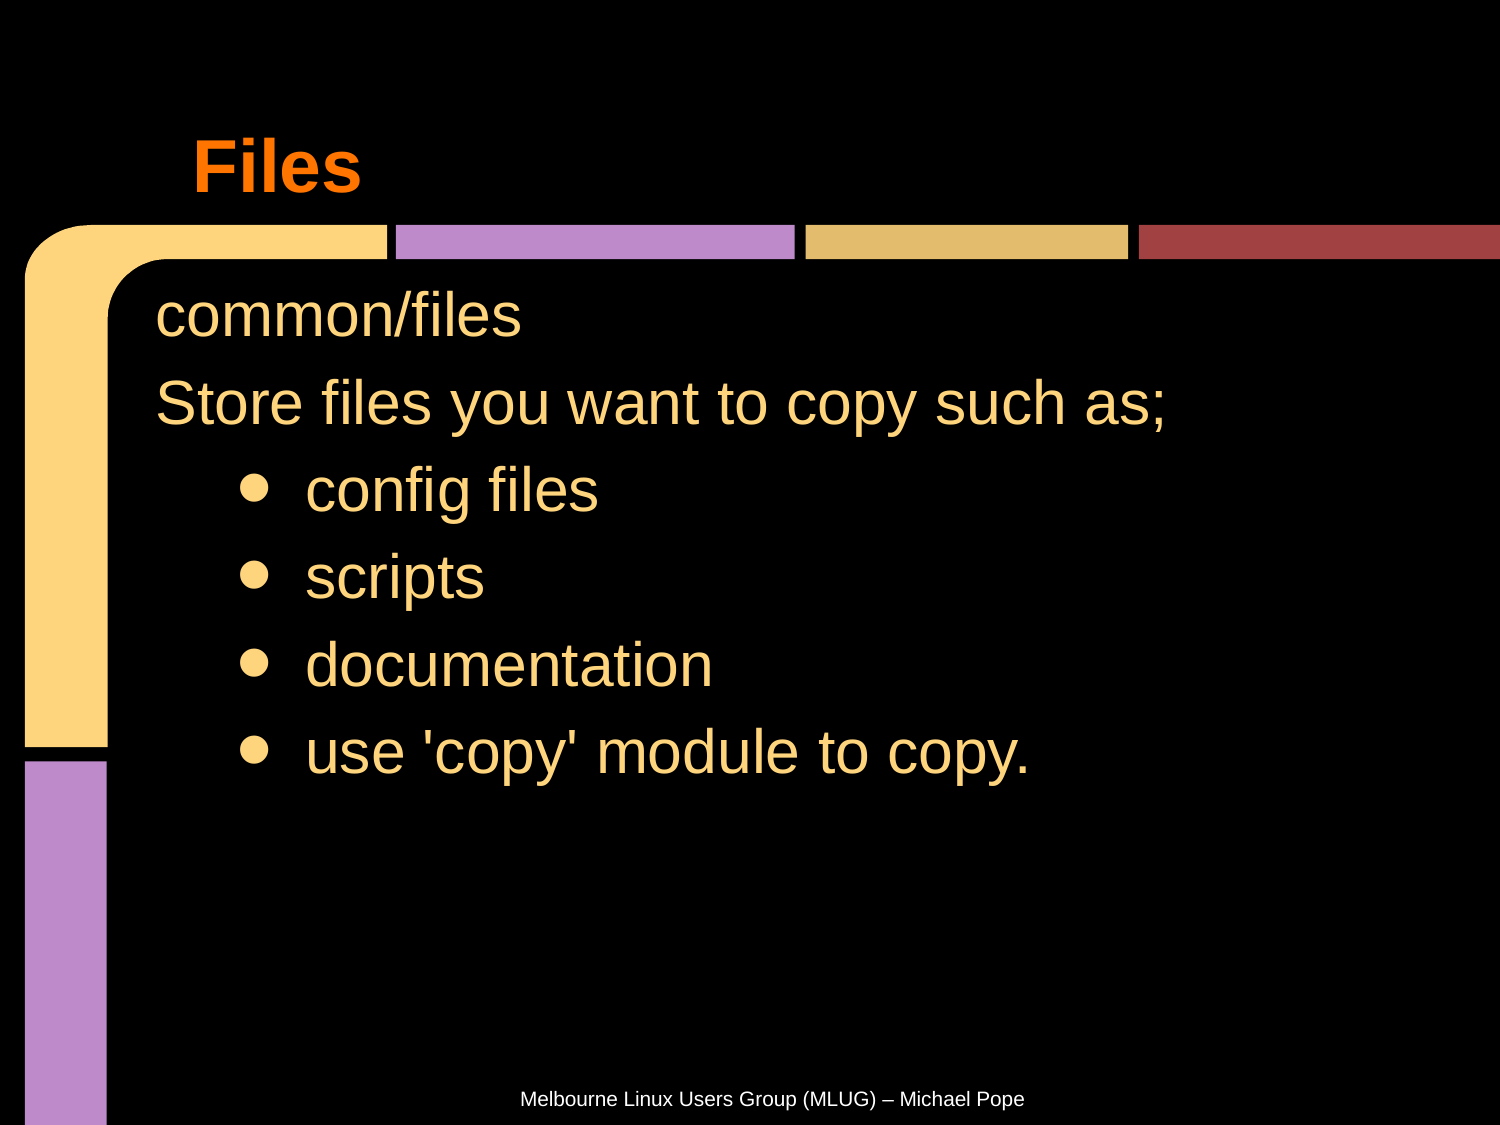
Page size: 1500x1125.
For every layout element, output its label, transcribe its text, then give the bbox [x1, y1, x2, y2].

title Files [140, 35, 1425, 223]
list common/files Store files you want to copy such as; config files scripts documentation use 'copy' module to copy. [140, 259, 1425, 1078]
